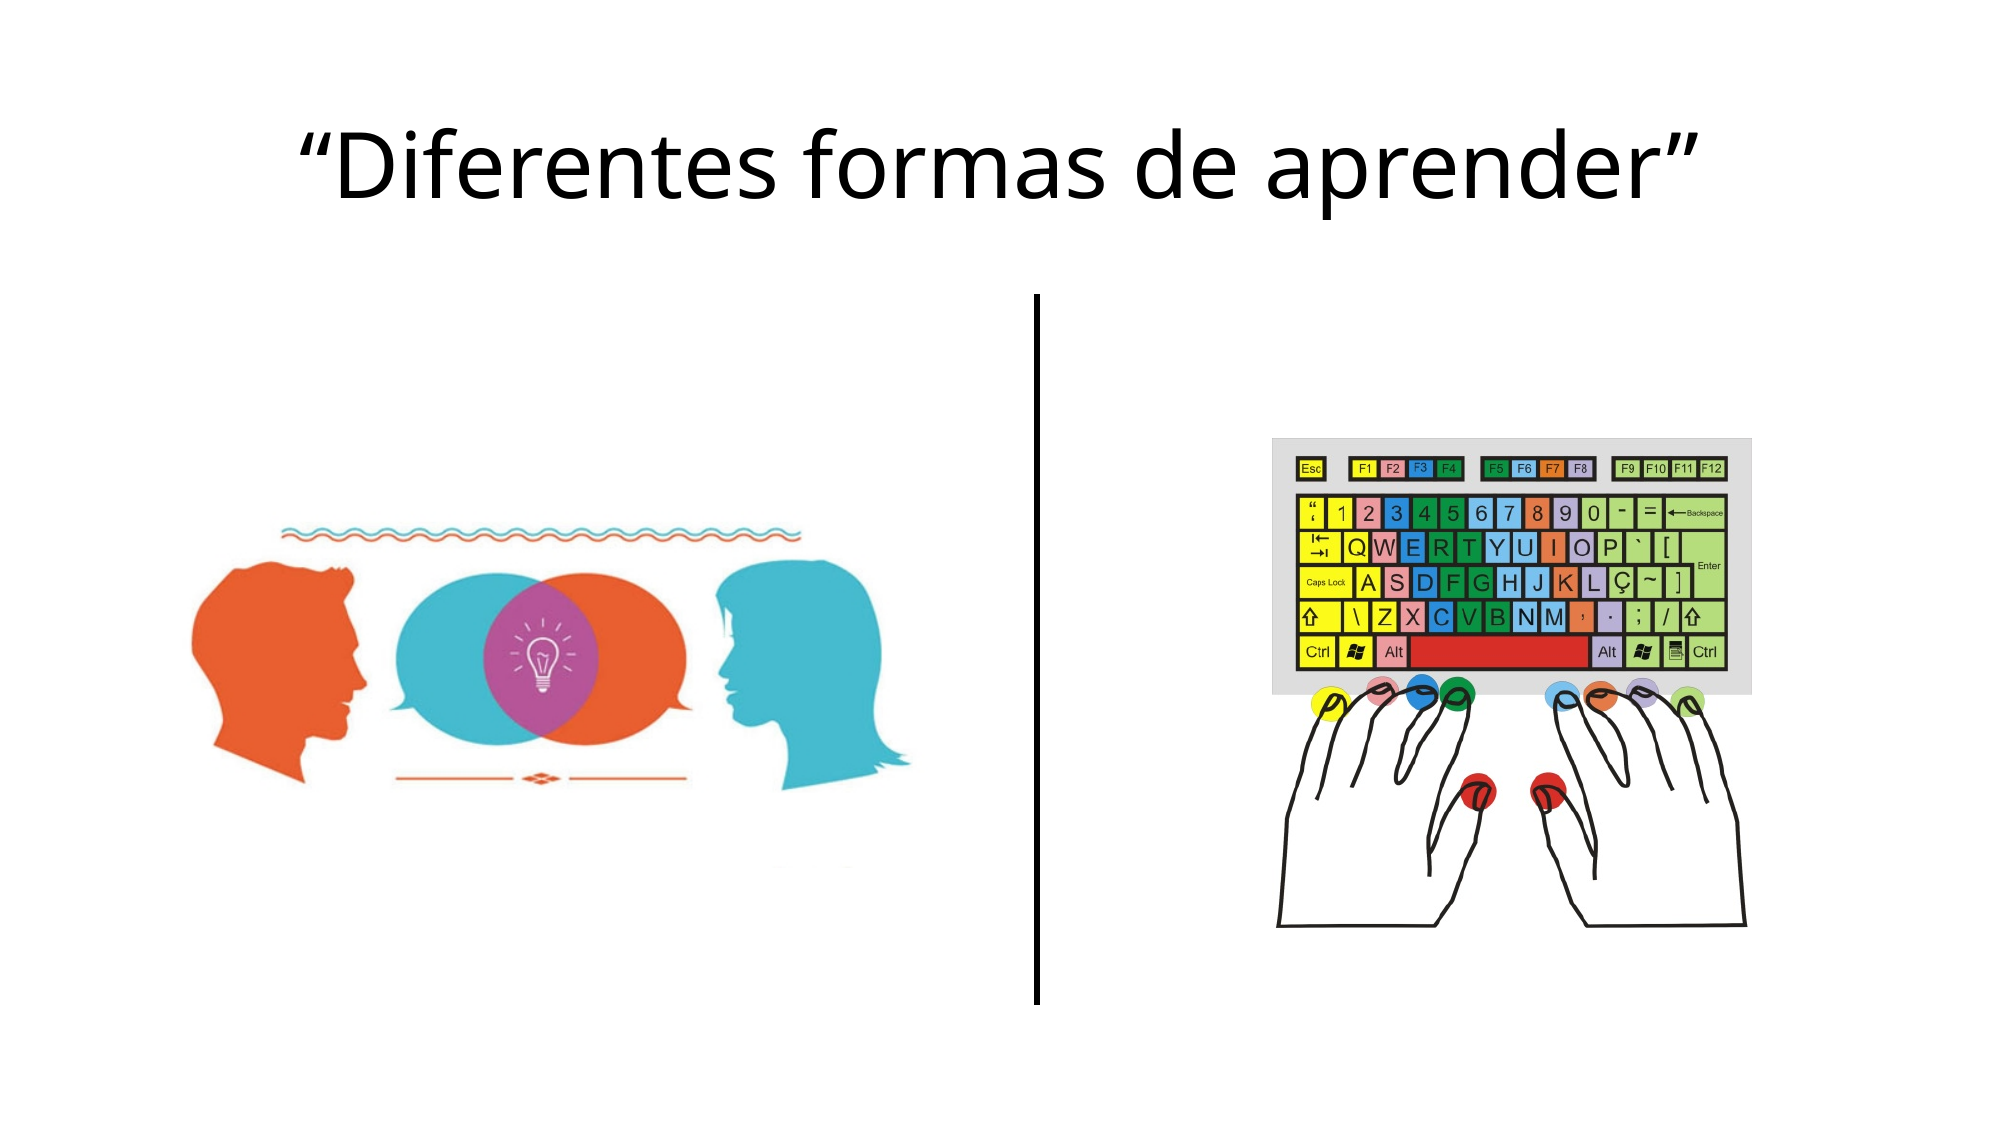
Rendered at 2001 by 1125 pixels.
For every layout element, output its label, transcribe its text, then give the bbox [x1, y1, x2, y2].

picture [168, 432, 928, 868]
title “Diferentes formas de aprender” [137, 59, 1863, 278]
picture [1272, 438, 1752, 928]
